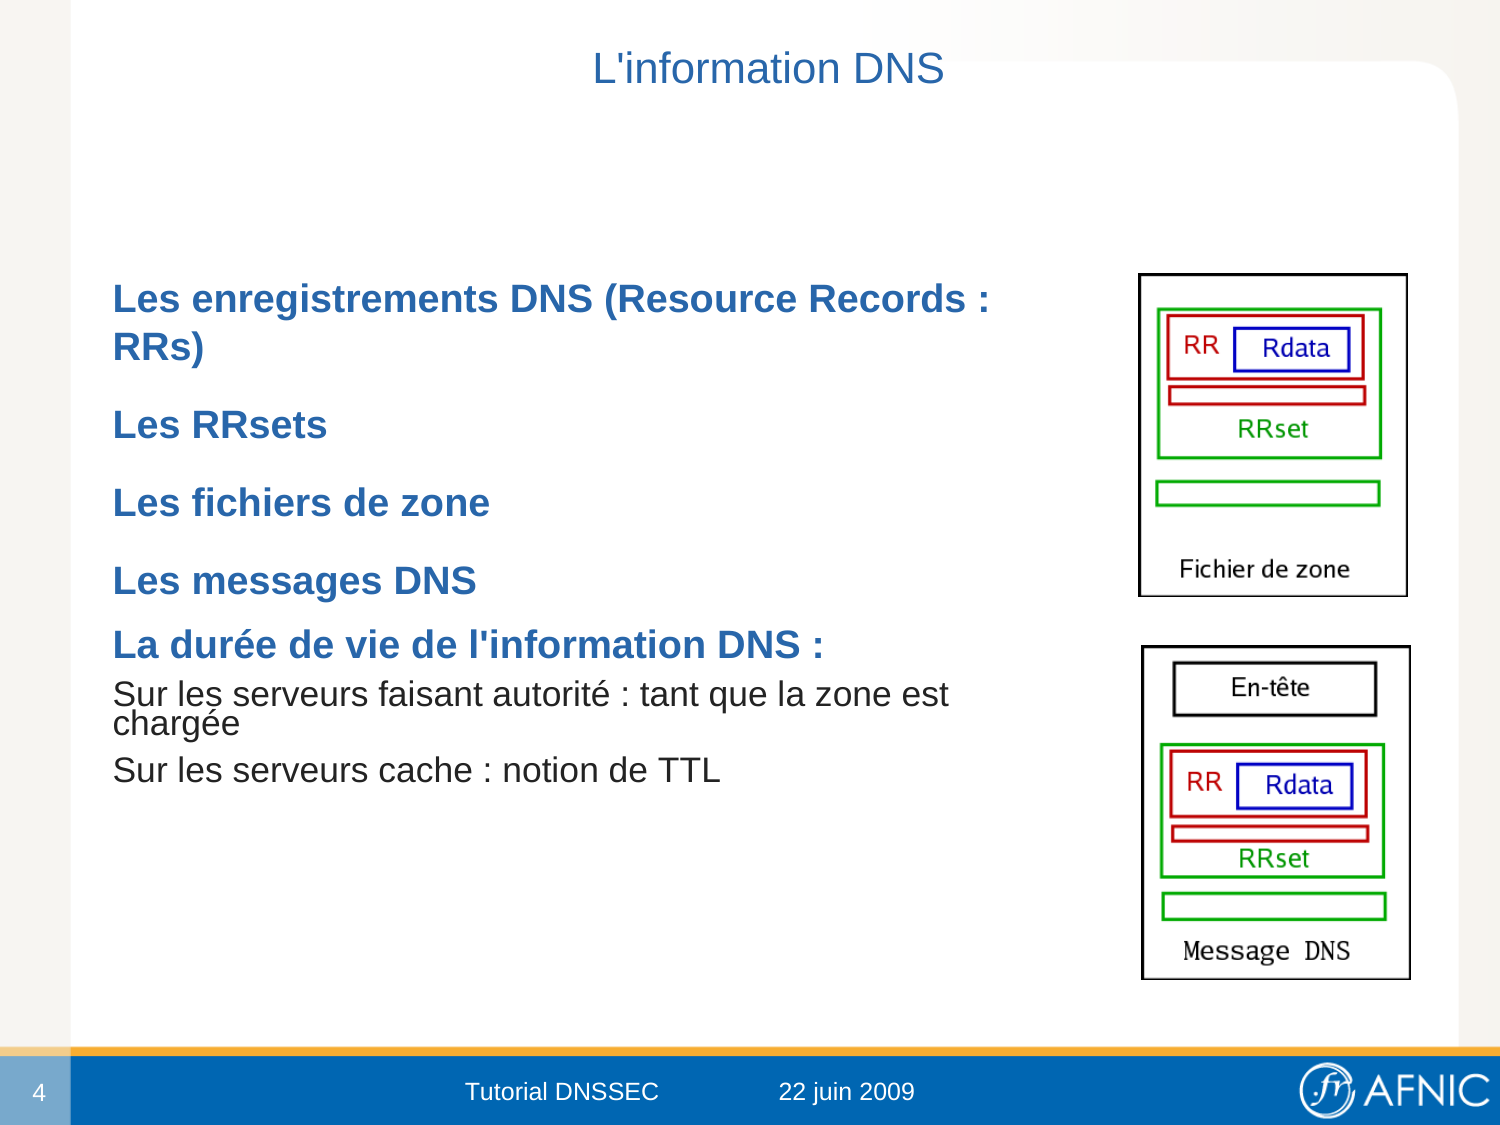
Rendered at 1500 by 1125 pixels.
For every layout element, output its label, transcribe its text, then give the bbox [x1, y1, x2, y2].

list Les enregistrements DNS (Resource Records : RRs) Les RRsets Les fichiers de zone Les messages DNS La durée de vie de l'information DNS : Sur les serveurs faisant autorité : tant que la zone est chargée Sur les serveurs cache : notion de TTL [112, 268, 1085, 998]
title L'information DNS [112, 12, 1426, 121]
picture [0, 0, 1500, 1125]
